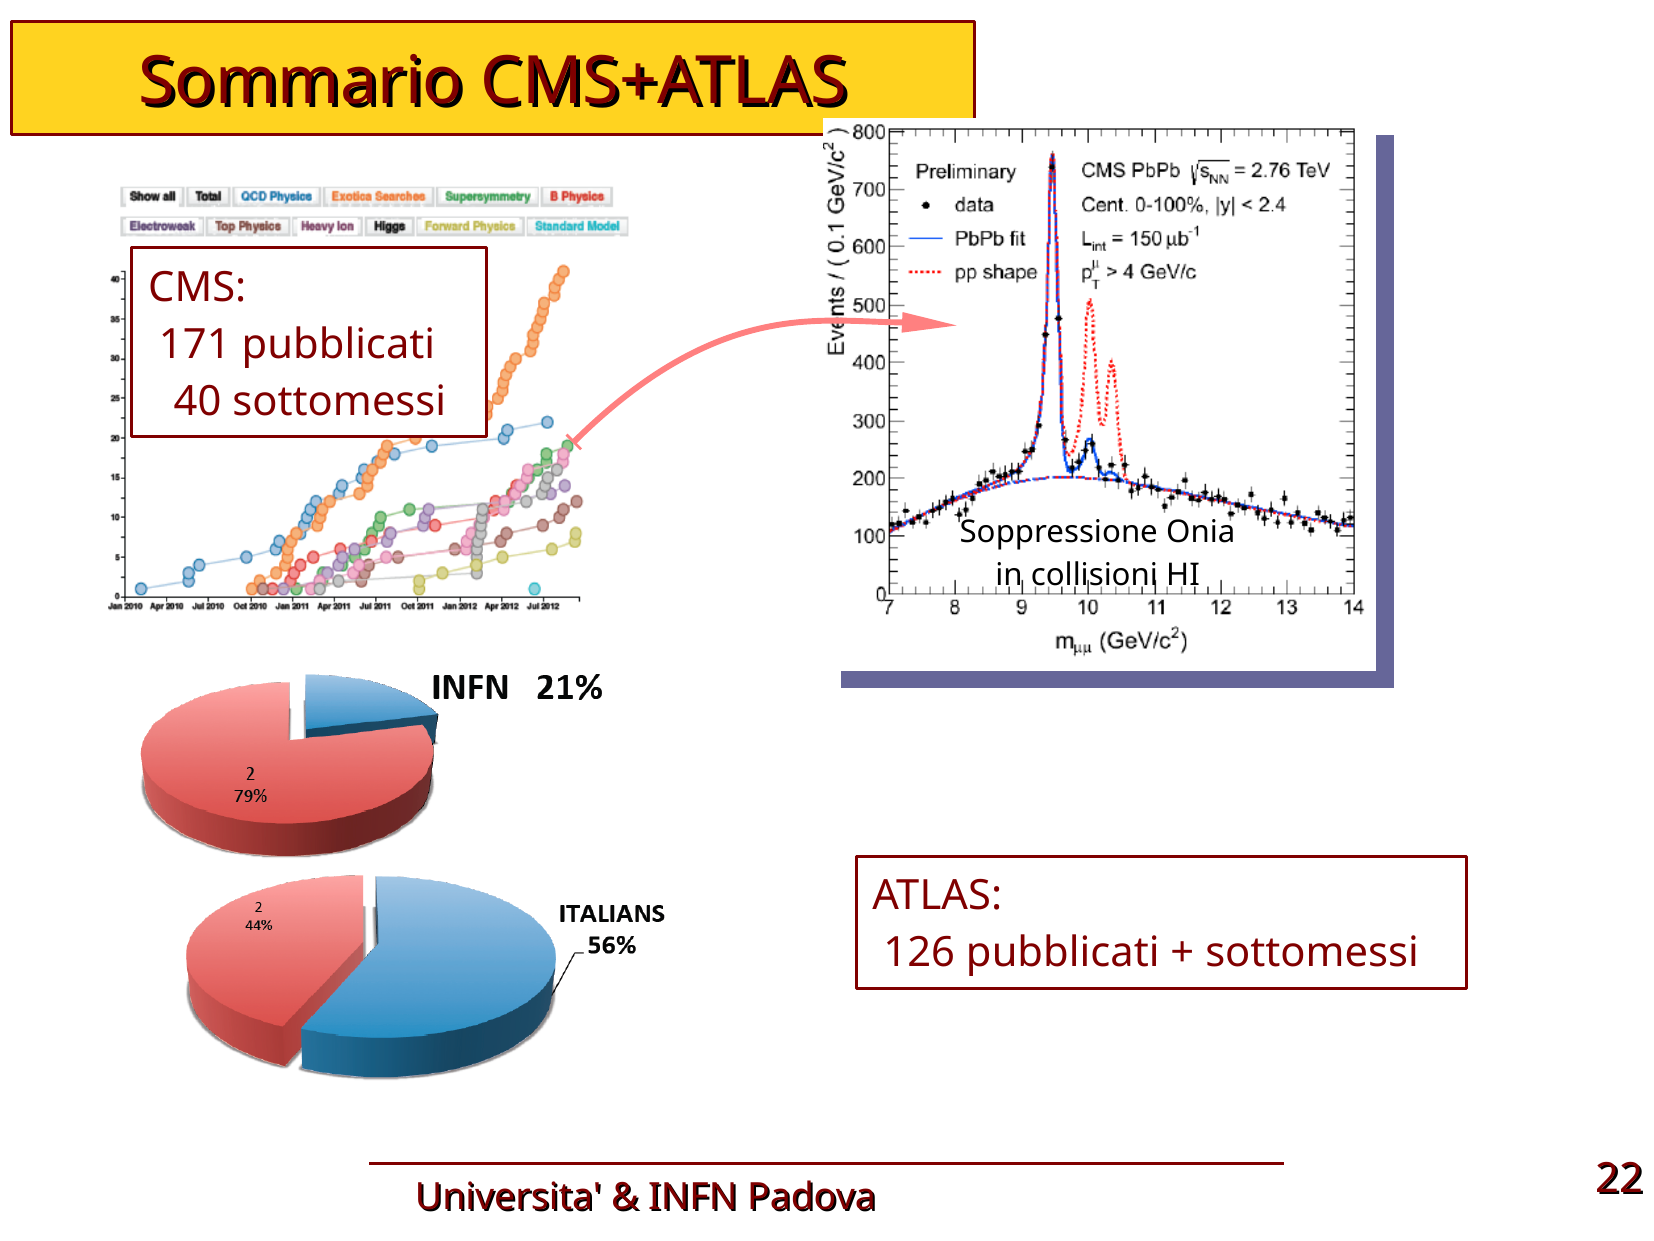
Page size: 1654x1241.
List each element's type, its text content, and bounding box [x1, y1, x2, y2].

picture [118, 184, 631, 237]
picture [104, 259, 585, 615]
text_box ATLAS: 126 pubblicati + sottomessi [856, 856, 1467, 973]
picture [124, 649, 674, 1087]
text_box Soppressione Onia in collisioni HI [944, 501, 1262, 591]
picture [823, 118, 1376, 671]
text_box CMS: 171 pubblicati 40 sottomessi [131, 247, 487, 413]
title Sommario CMS+ATLAS [11, 21, 975, 135]
